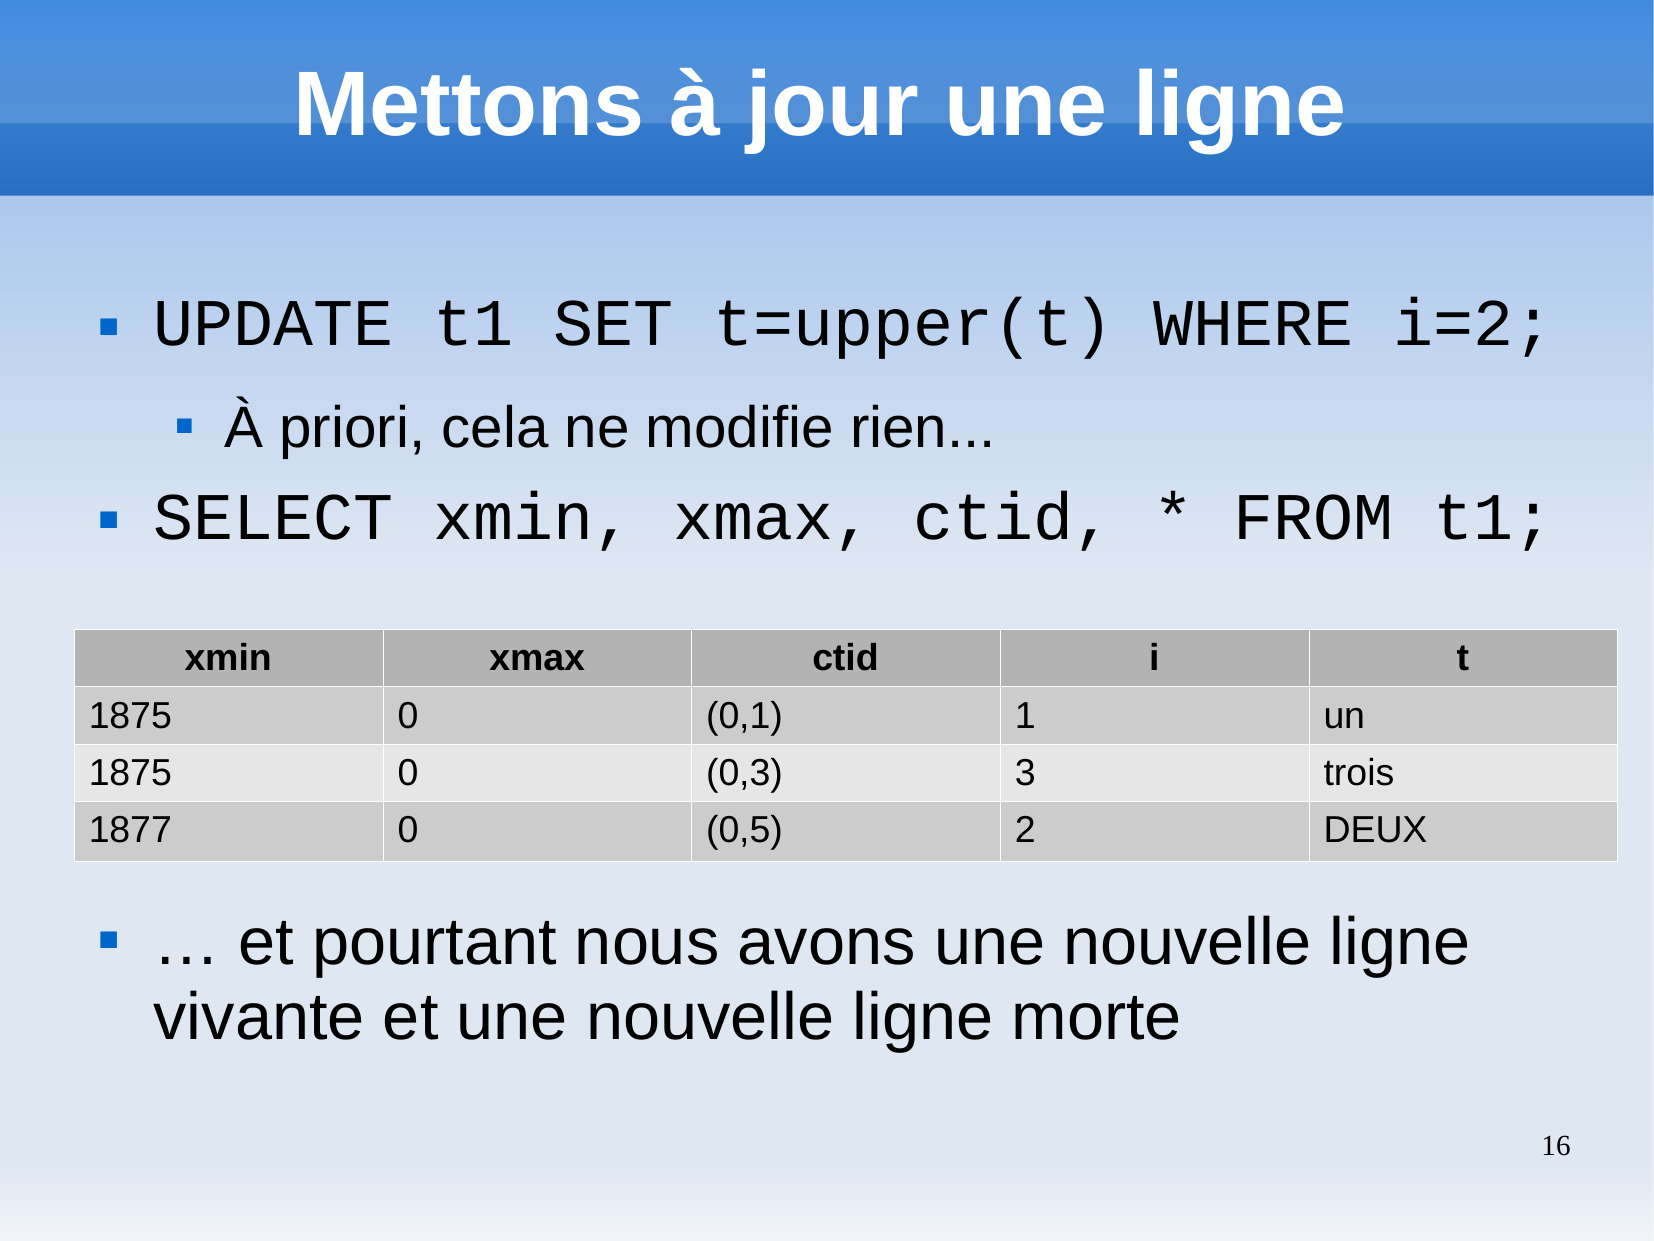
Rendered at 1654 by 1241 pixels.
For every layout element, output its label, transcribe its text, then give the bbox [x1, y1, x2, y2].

table_header i [1001, 630, 1309, 686]
list UPDATE t1 SET t=upper(t) WHERE i=2; À priori, cela ne modifie rien... SELECT xmin, xmax, ctid, * FROM t1; … et pourtant nous avons une nouvelle ligne vivante et une nouvelle ligne morte [82, 290, 1571, 629]
table_header xmax [384, 630, 691, 686]
table_cell 1877 [75, 802, 383, 861]
list UPDATE t1 SET t=upper(t) WHERE i=2; À priori, cela ne modifie rien... SELECT xmin, xmax, ctid, * FROM t1; … et pourtant nous avons une nouvelle ligne vivante et une nouvelle ligne morte [82, 862, 1571, 1094]
table_cell trois [1310, 745, 1617, 801]
table_header t [1310, 630, 1617, 686]
table_cell (0,5) [692, 802, 1000, 861]
table_cell 1 [1001, 687, 1309, 744]
title Mettons à jour une ligne [76, 7, 1565, 200]
table_cell 0 [384, 745, 691, 801]
table_cell 3 [1001, 745, 1309, 801]
table_cell DEUX [1310, 802, 1617, 861]
table_cell 2 [1001, 802, 1309, 861]
table_cell 0 [384, 687, 691, 744]
table_cell (0,1) [692, 687, 1000, 744]
table_cell un [1310, 687, 1617, 744]
picture [0, 0, 1654, 1241]
table_cell 0 [384, 802, 691, 861]
table_cell (0,3) [692, 745, 1000, 801]
table_cell 1875 [75, 687, 383, 744]
table_header ctid [692, 630, 1000, 686]
table_header xmin [75, 630, 383, 686]
table_cell 1875 [75, 745, 383, 801]
